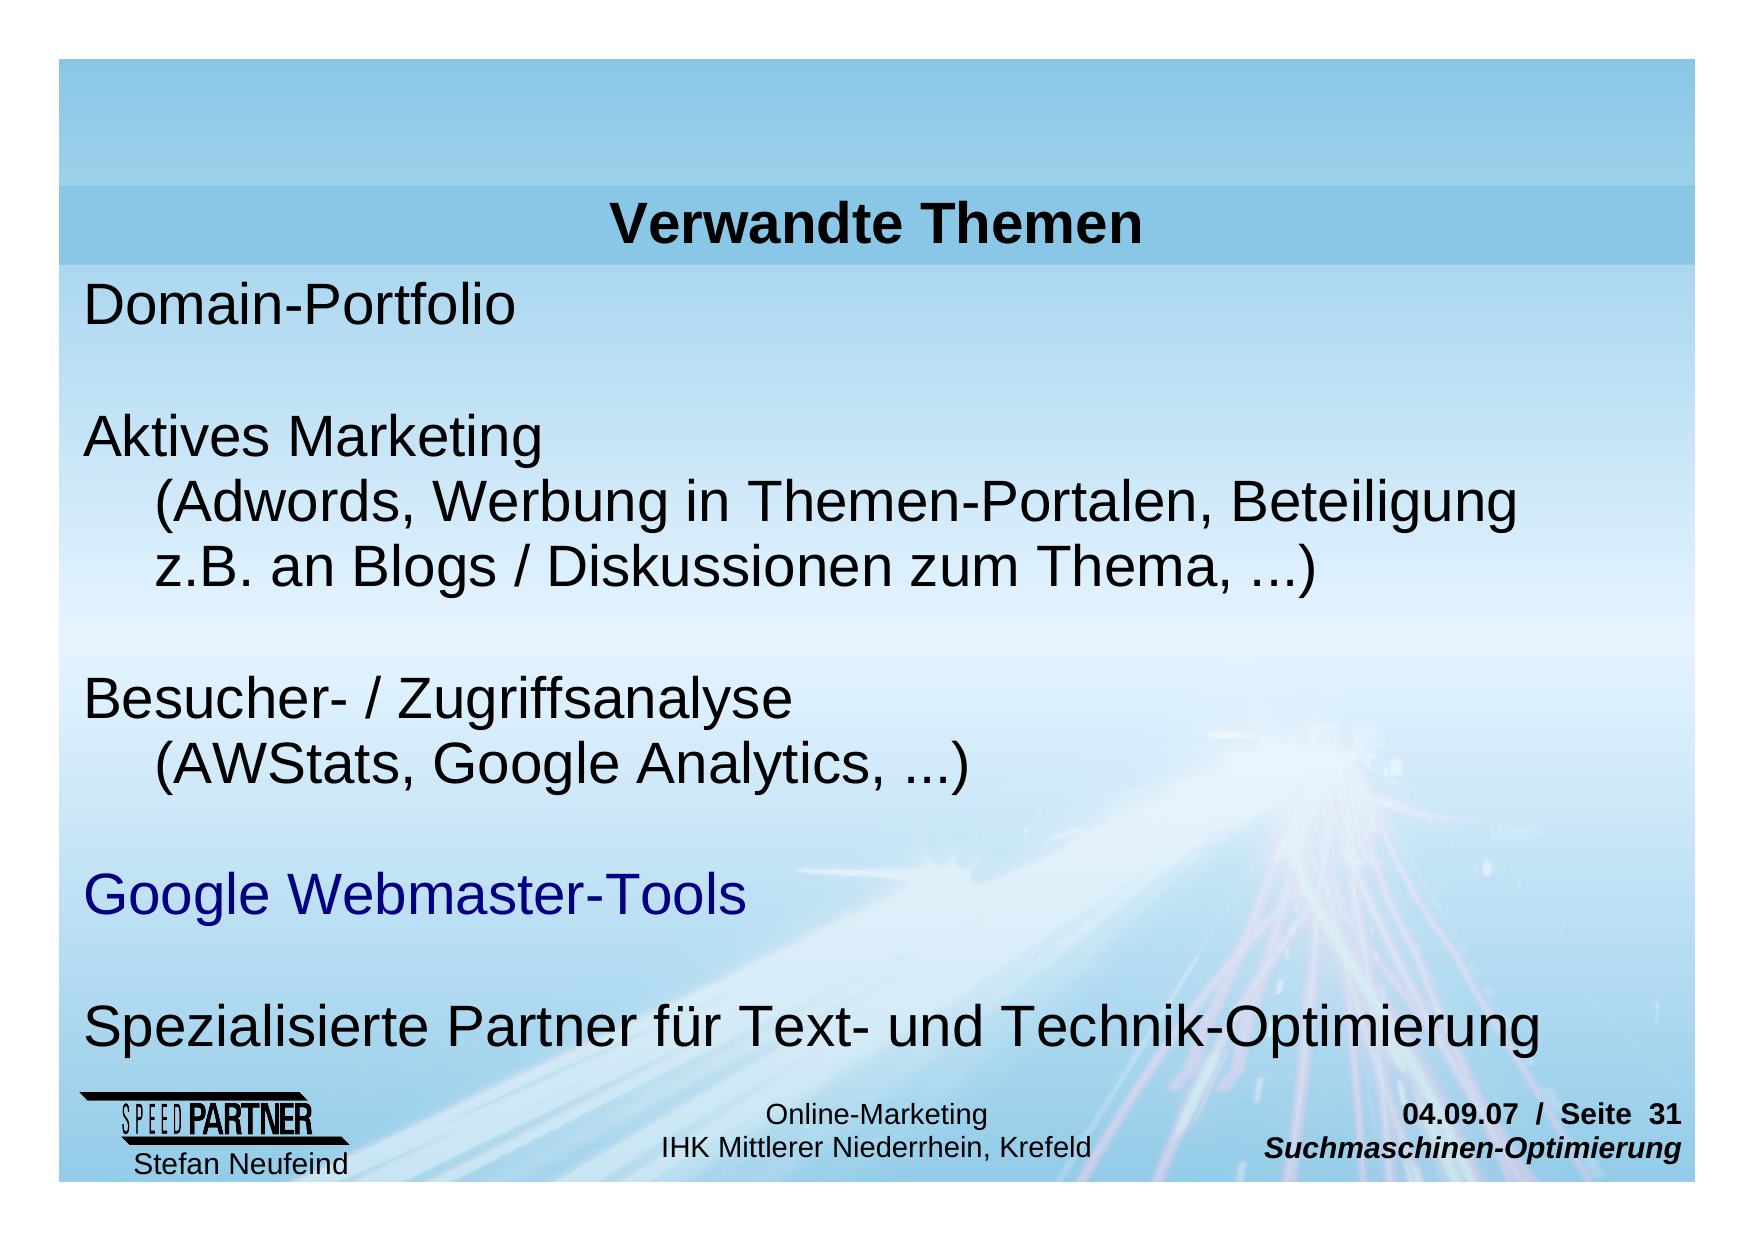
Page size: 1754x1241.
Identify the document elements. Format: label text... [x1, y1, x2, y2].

list Domain-Portfolio Aktives Marketing (Adwords, Werbung in Themen-Portalen, Beteiligung z.B. an Blogs / Diskussionen zum Thema, ...) Besucher- / Zugriffsanalyse (AWStats, Google Analytics, ...) Google Webmaster-Tools Spezialisierte Partner für Text- und Technik-Optimierung [71, 272, 1695, 1058]
picture [59, 59, 1695, 185]
title Verwandte Themen [59, 190, 1695, 257]
picture [59, 265, 1695, 1182]
